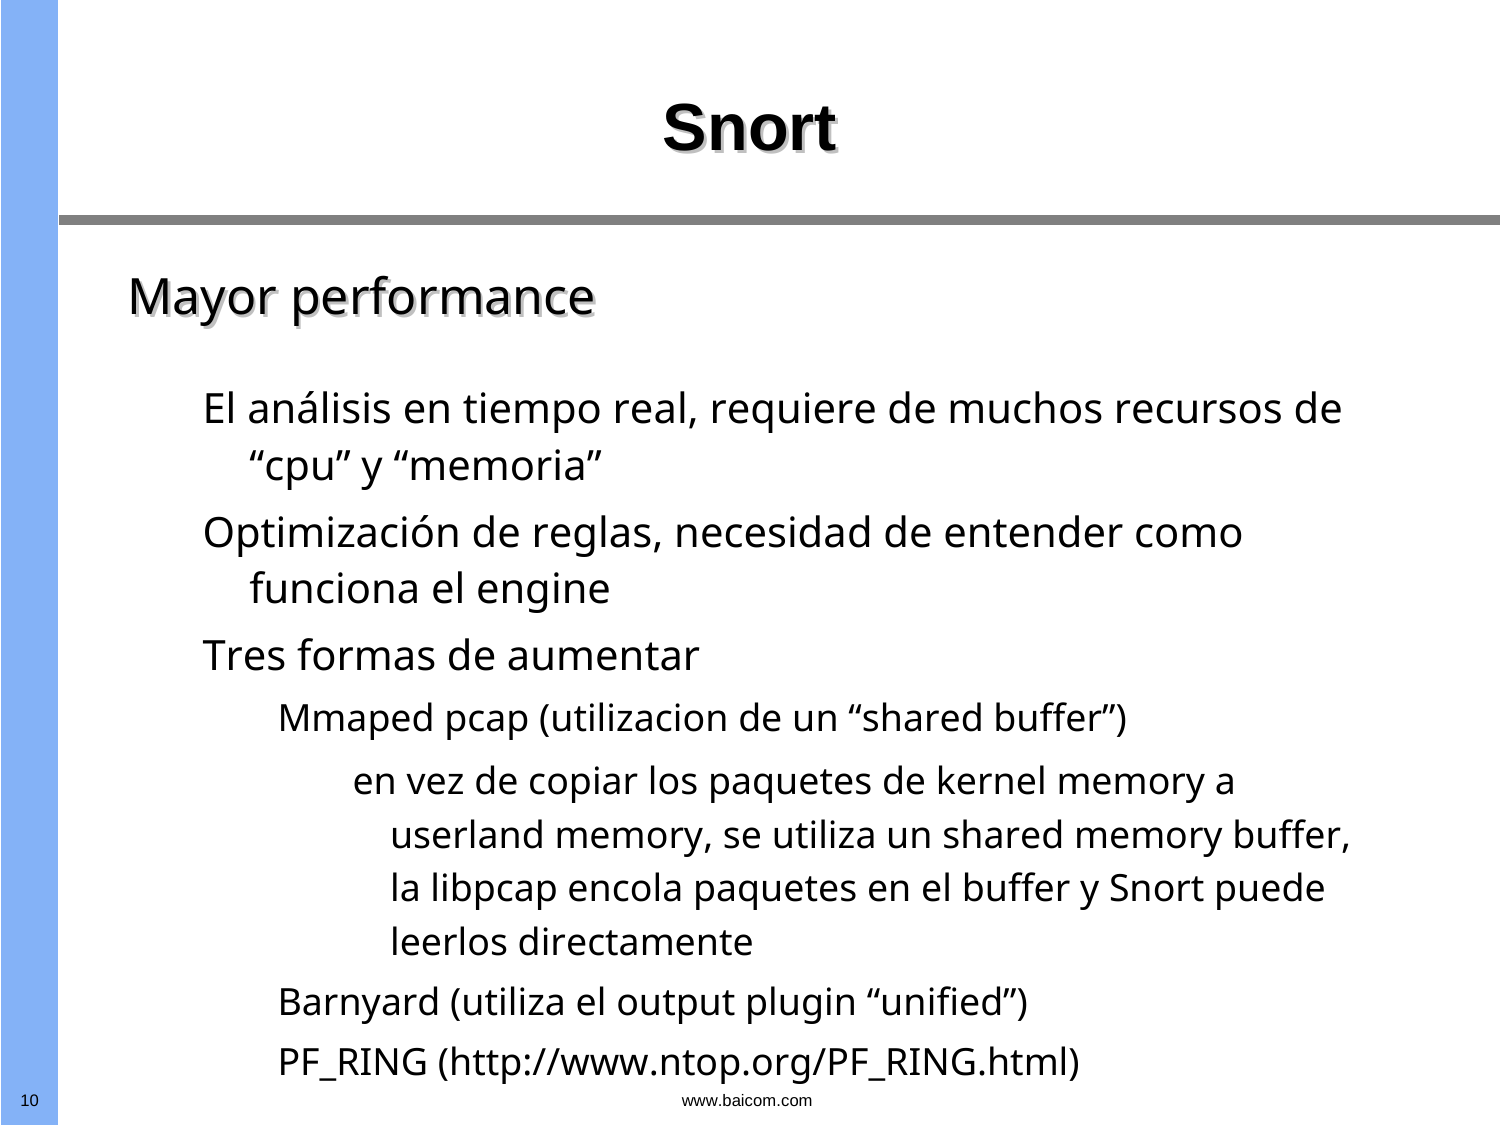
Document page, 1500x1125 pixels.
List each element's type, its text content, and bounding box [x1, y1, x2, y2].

title Snort [112, 31, 1388, 219]
text_box www.baicom.com [667, 1082, 862, 1119]
text_box 10 [5, 1082, 65, 1119]
list Mayor performance El análisis en tiempo real, requiere de muchos recursos de “cpu” y “memoria” Optimización de reglas, necesidad de entender como funciona el engine Tres formas de aumentar Mmaped pcap (utilizacion de un “shared buffer”) en vez de copiar los paquetes de kernel memory a userland memory, se utiliza un shared memory buffer, la libpcap encola paquetes en el buffer y Snort puede leerlos directamente Barnyard (utiliza el output plugin “unified”) PF_RING (http://www.ntop.org/PF_RING.html) [112, 253, 1388, 1125]
